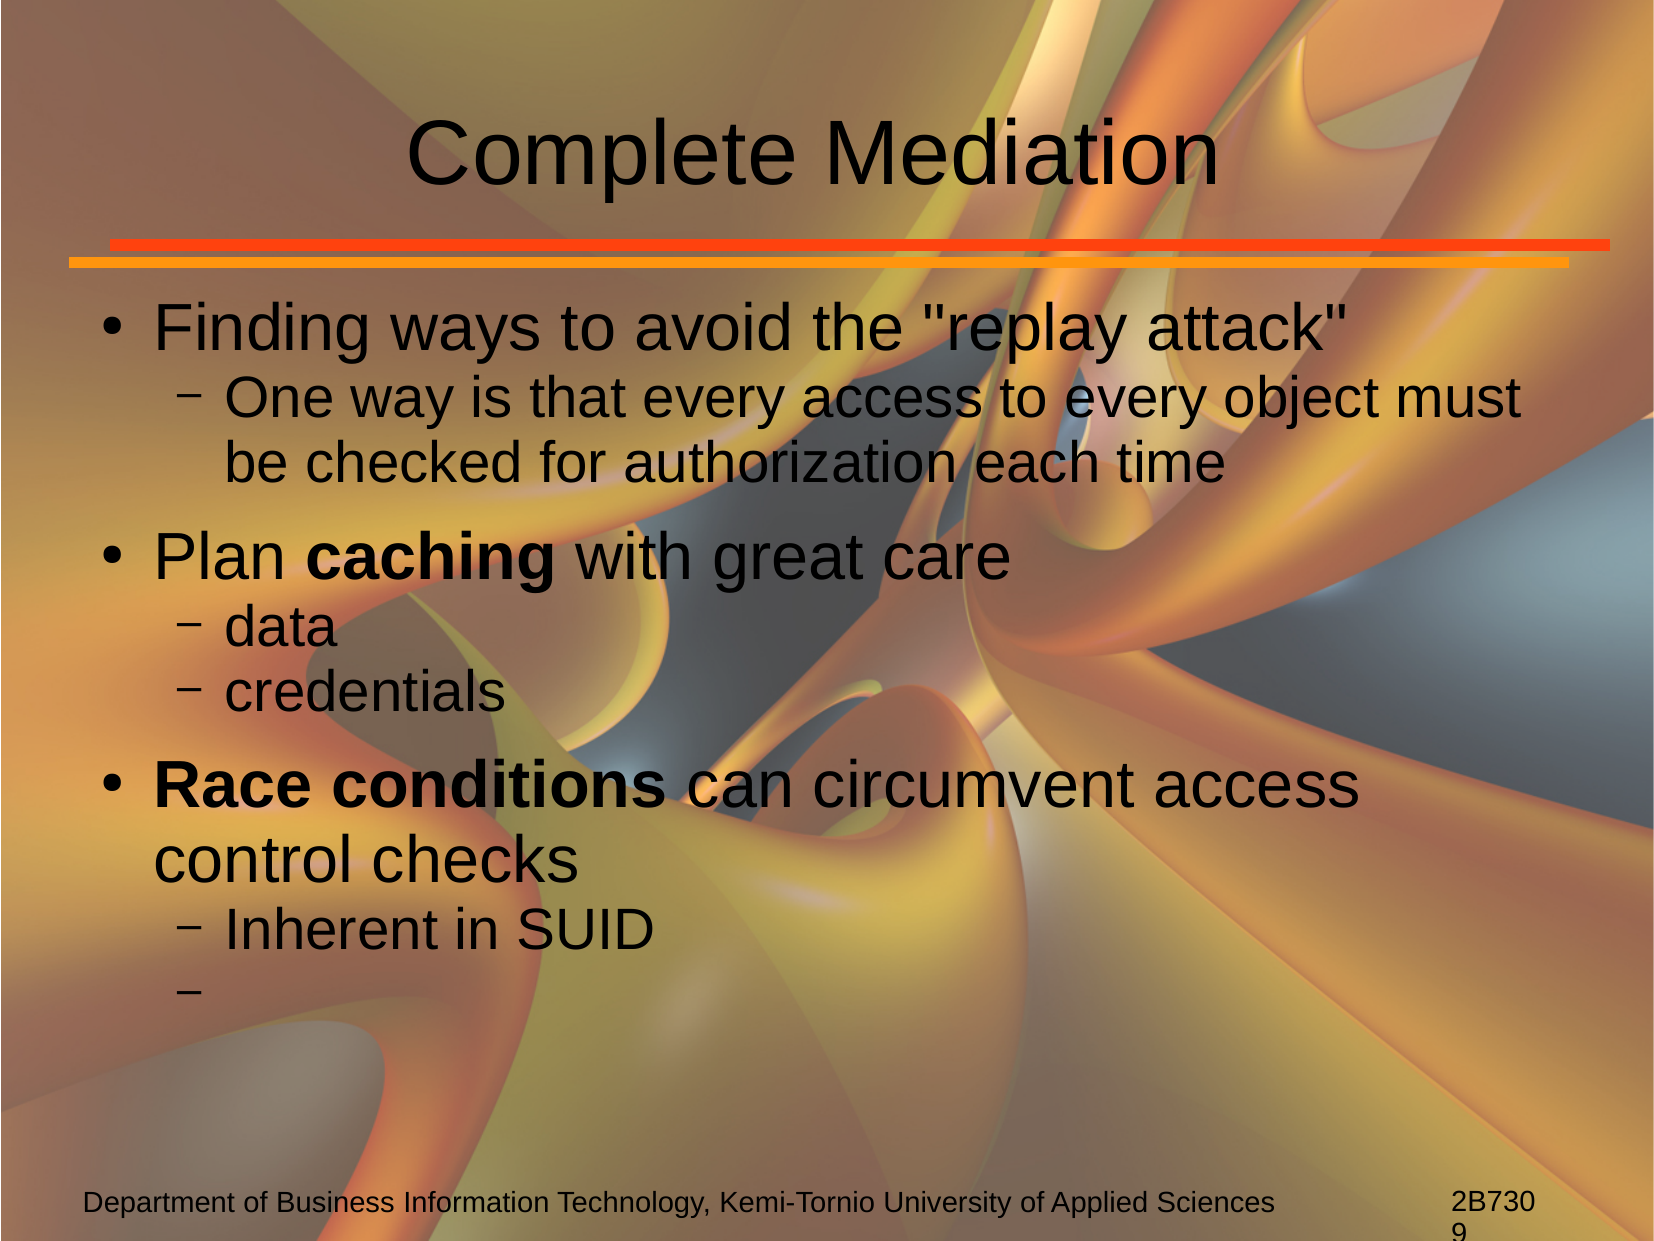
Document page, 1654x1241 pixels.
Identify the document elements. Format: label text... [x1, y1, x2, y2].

list Finding ways to avoid the "replay attack" One way is that every access to every object must be checked for authorization each time Plan caching with great care data credentials Race conditions can circumvent access control checks Inherent in SUID [82, 290, 1571, 1111]
title Complete Mediation [82, 56, 1571, 250]
